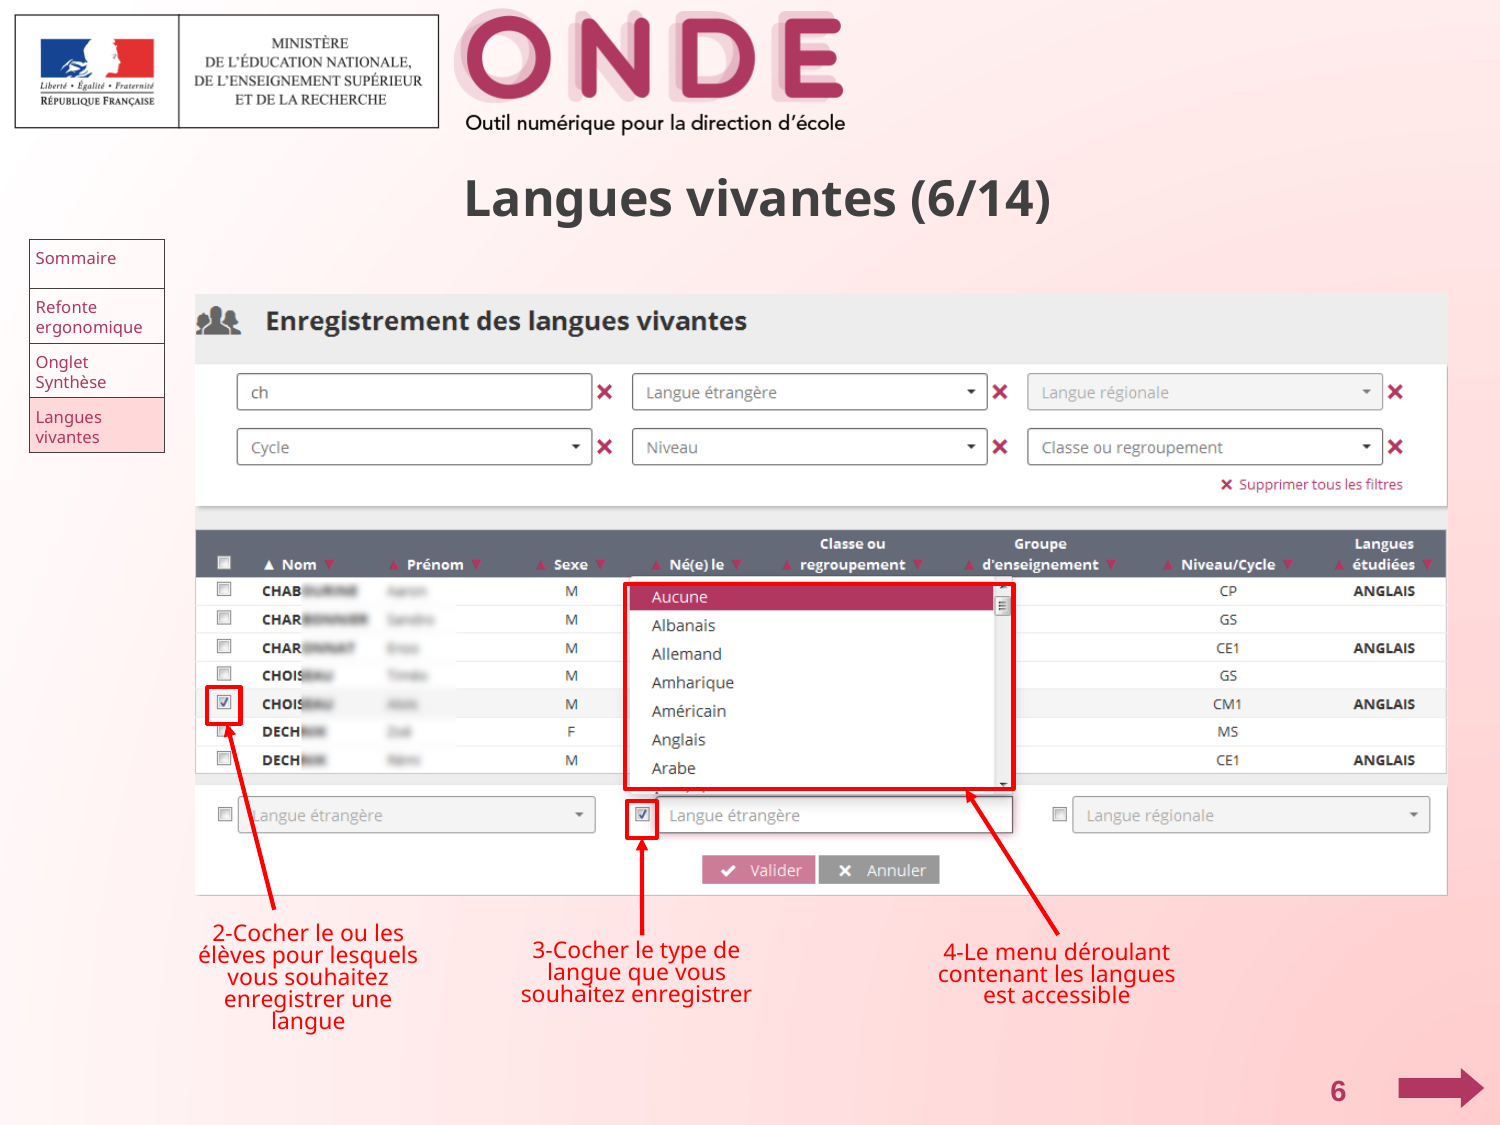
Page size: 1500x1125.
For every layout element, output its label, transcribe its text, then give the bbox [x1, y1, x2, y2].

text_box [1399, 1070, 1483, 1106]
table_cell Onglet Synthèse [30, 344, 164, 397]
text_box <numéro> [1257, 1064, 1420, 1117]
table_cell Refonte ergonomique [30, 289, 164, 343]
table_header Sommaire [30, 240, 164, 288]
table_cell Langues vivantes [30, 398, 164, 452]
text_box 4-Le menu déroulant contenant les langues est accessible [908, 934, 1206, 1018]
picture [0, 0, 1500, 1125]
text_box Langues vivantes (6/14) [82, 154, 1433, 238]
text_box 3-Cocher le type de langue que vous souhaitez enregistrer [503, 933, 770, 1044]
text_box 2-Cocher le ou les élèves pour lesquels vous souhaitez enregistrer une langue [170, 916, 447, 1047]
